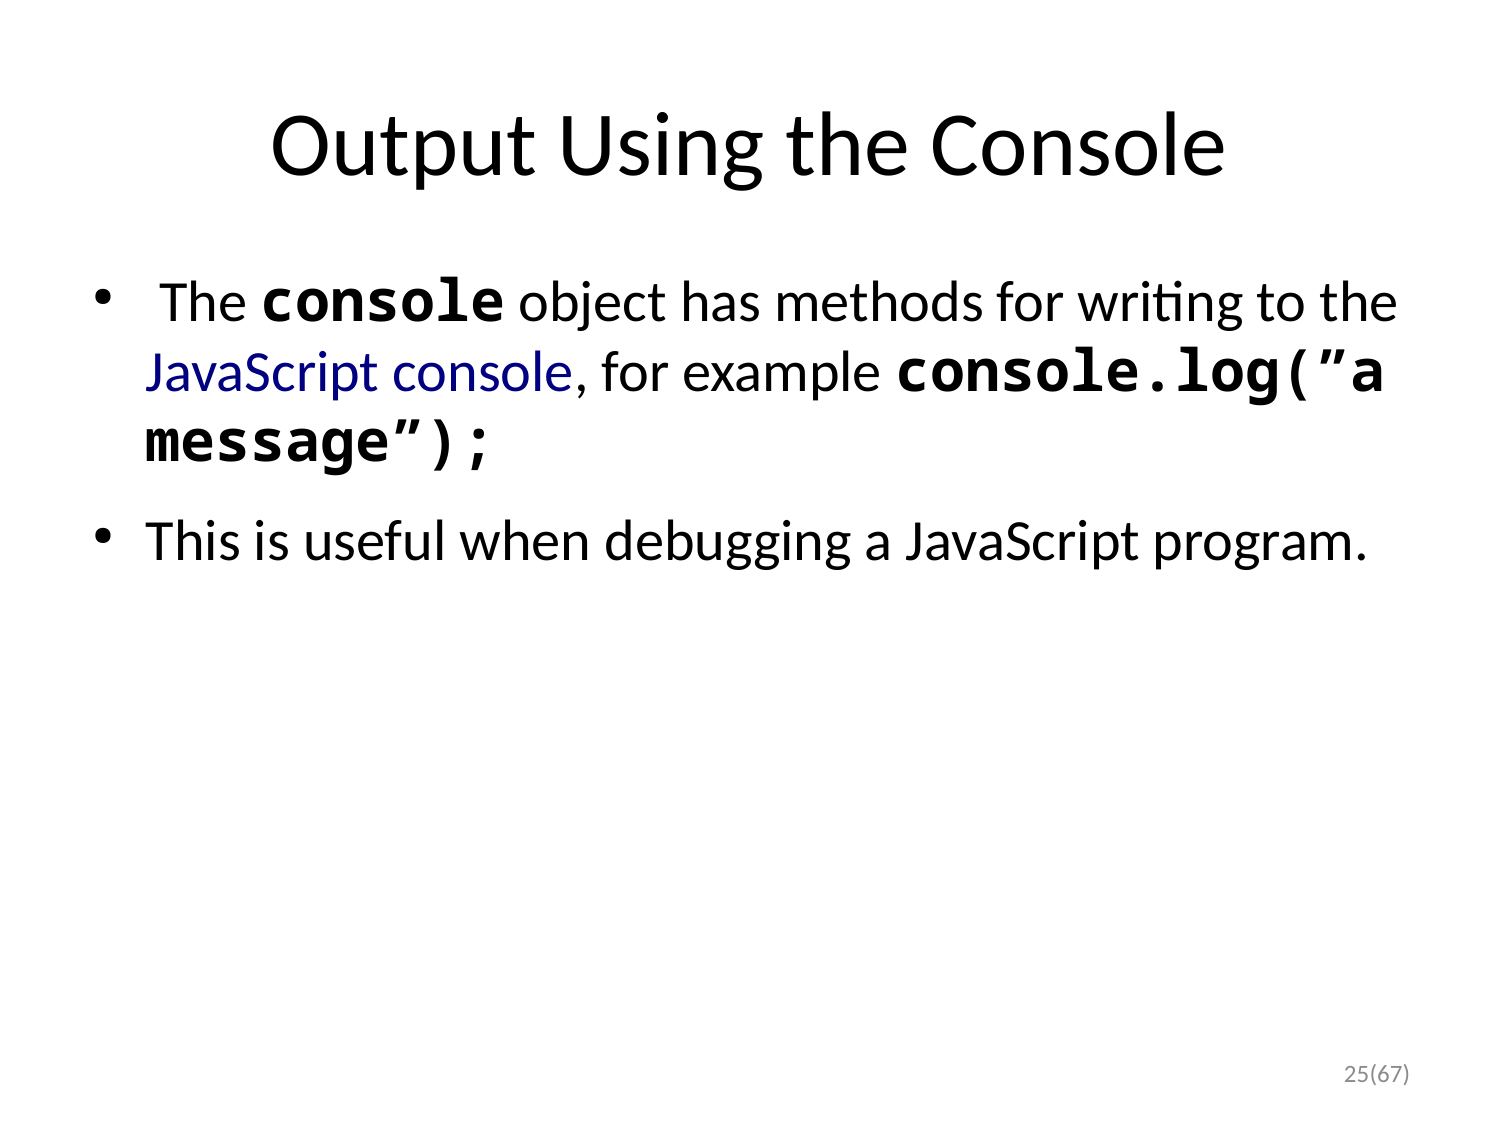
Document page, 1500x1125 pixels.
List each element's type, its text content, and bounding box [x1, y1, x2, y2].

list The console object has methods for writing to the JavaScript console, for example console.log(”a message”); This is useful when debugging a JavaScript program. [75, 263, 1425, 916]
title Output Using the Console [75, 45, 1425, 233]
